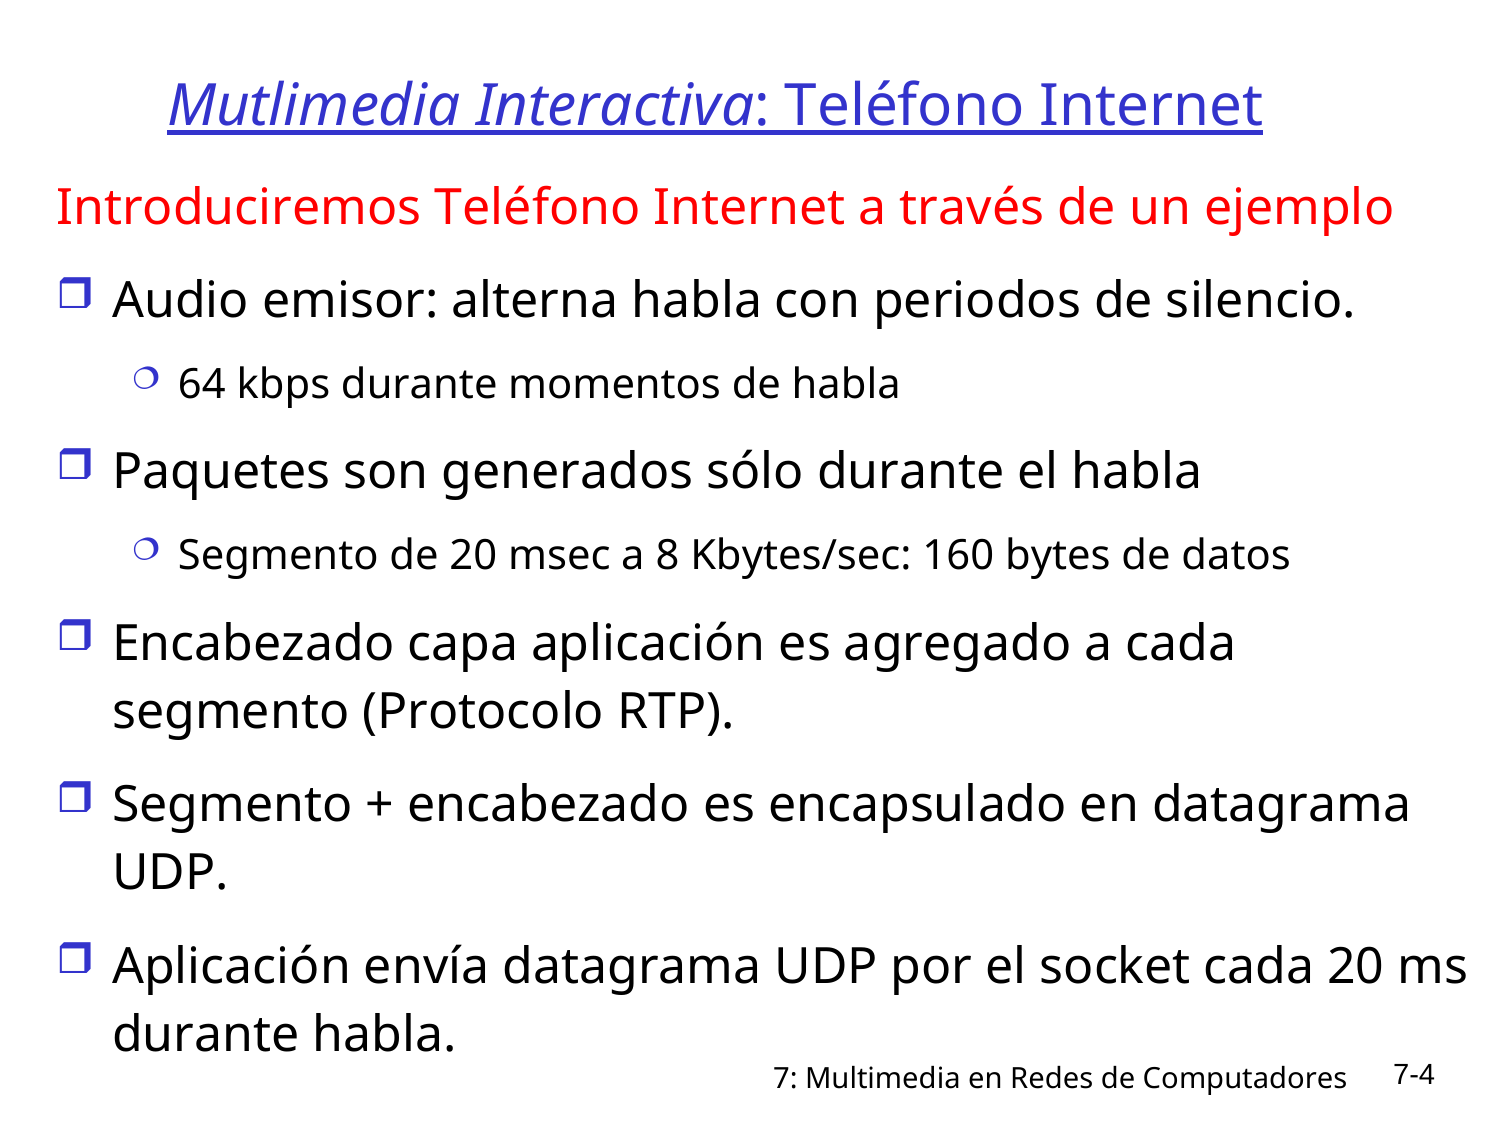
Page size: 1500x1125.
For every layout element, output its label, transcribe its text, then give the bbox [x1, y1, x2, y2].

title Mutlimedia Interactiva: Teléfono Internet [48, 41, 1382, 163]
list Introduciremos Teléfono Internet a través de un ejemplo Audio emisor: alterna habla con periodos de silencio. 64 kbps durante momentos de habla Paquetes son generados sólo durante el habla Segmento de 20 msec a 8 Kbytes/sec: 160 bytes de datos Encabezado capa aplicación es agregado a cada segmento (Protocolo RTP). Segmento + encabezado es encapsulado en datagrama UDP. Aplicación envía datagrama UDP por el socket cada 20 ms durante habla. [41, 163, 1500, 967]
